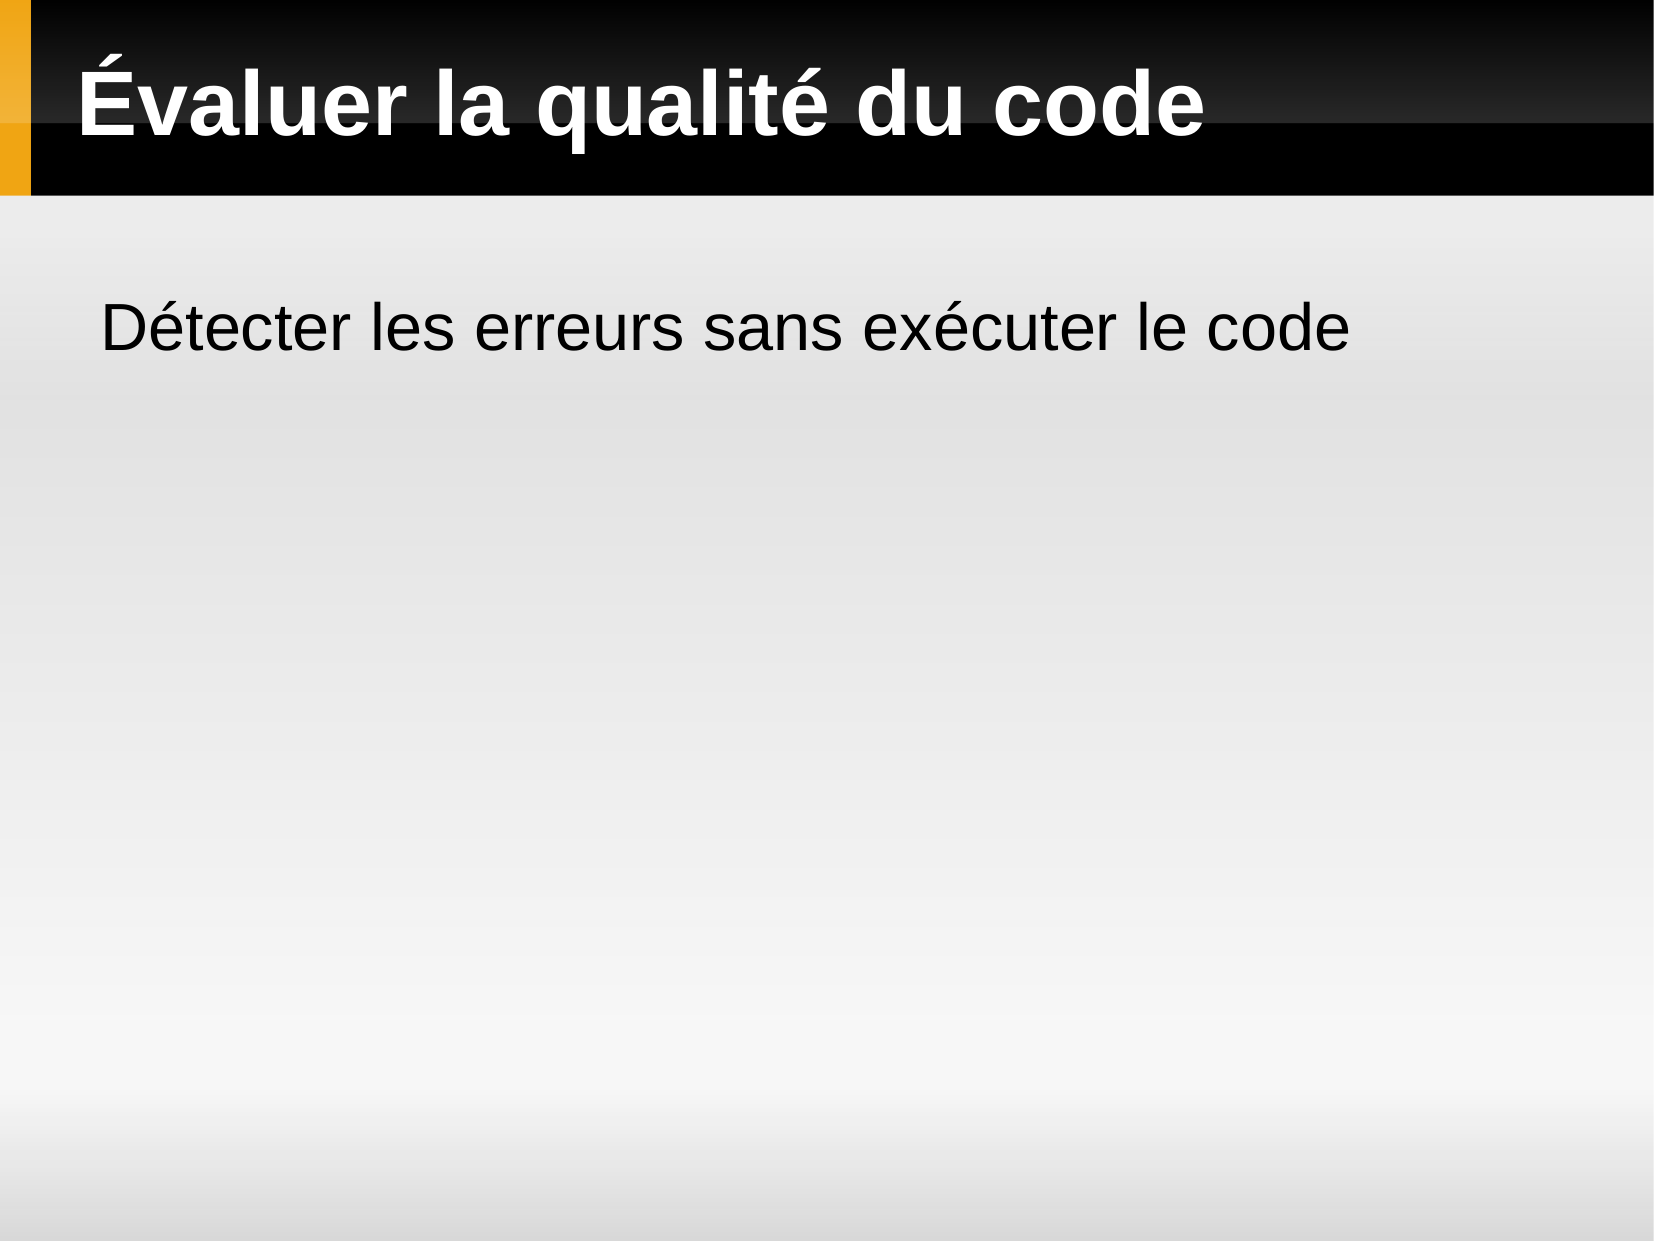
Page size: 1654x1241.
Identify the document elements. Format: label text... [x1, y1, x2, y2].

title Évaluer la qualité du code [76, 7, 1565, 200]
list Détecter les erreurs sans exécuter le code [82, 290, 1571, 1094]
picture [0, 0, 1654, 1241]
